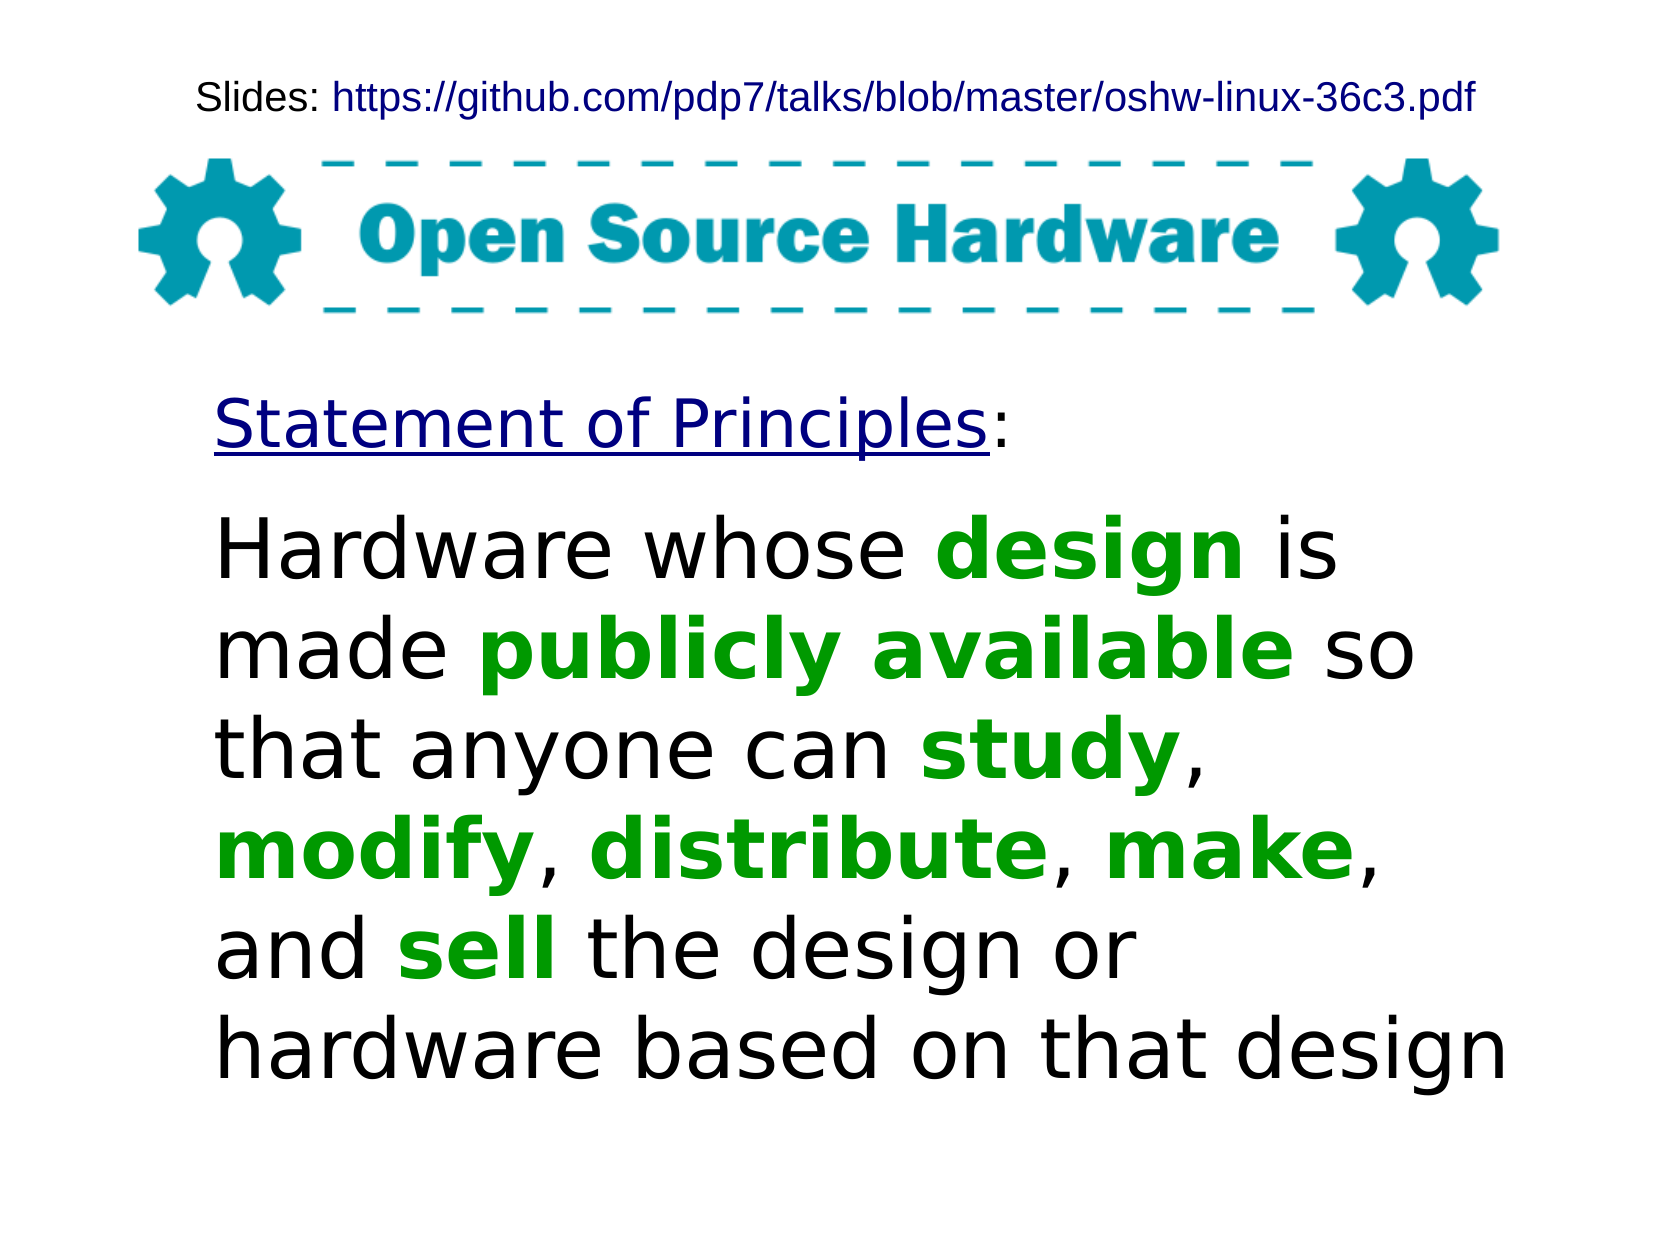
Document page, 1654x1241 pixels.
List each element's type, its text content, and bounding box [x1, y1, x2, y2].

picture [120, 217, 1537, 347]
text_box Slides: https://github.com/pdp7/talks/blob/master/oshw-linux-36c3.pdf [10, 66, 1654, 217]
text_box Statement of Principles: Hardware whose design is made publicly available so that anyone can study, modify, distribute, make, and sell the design or hardware based on that design [213, 300, 1549, 1241]
